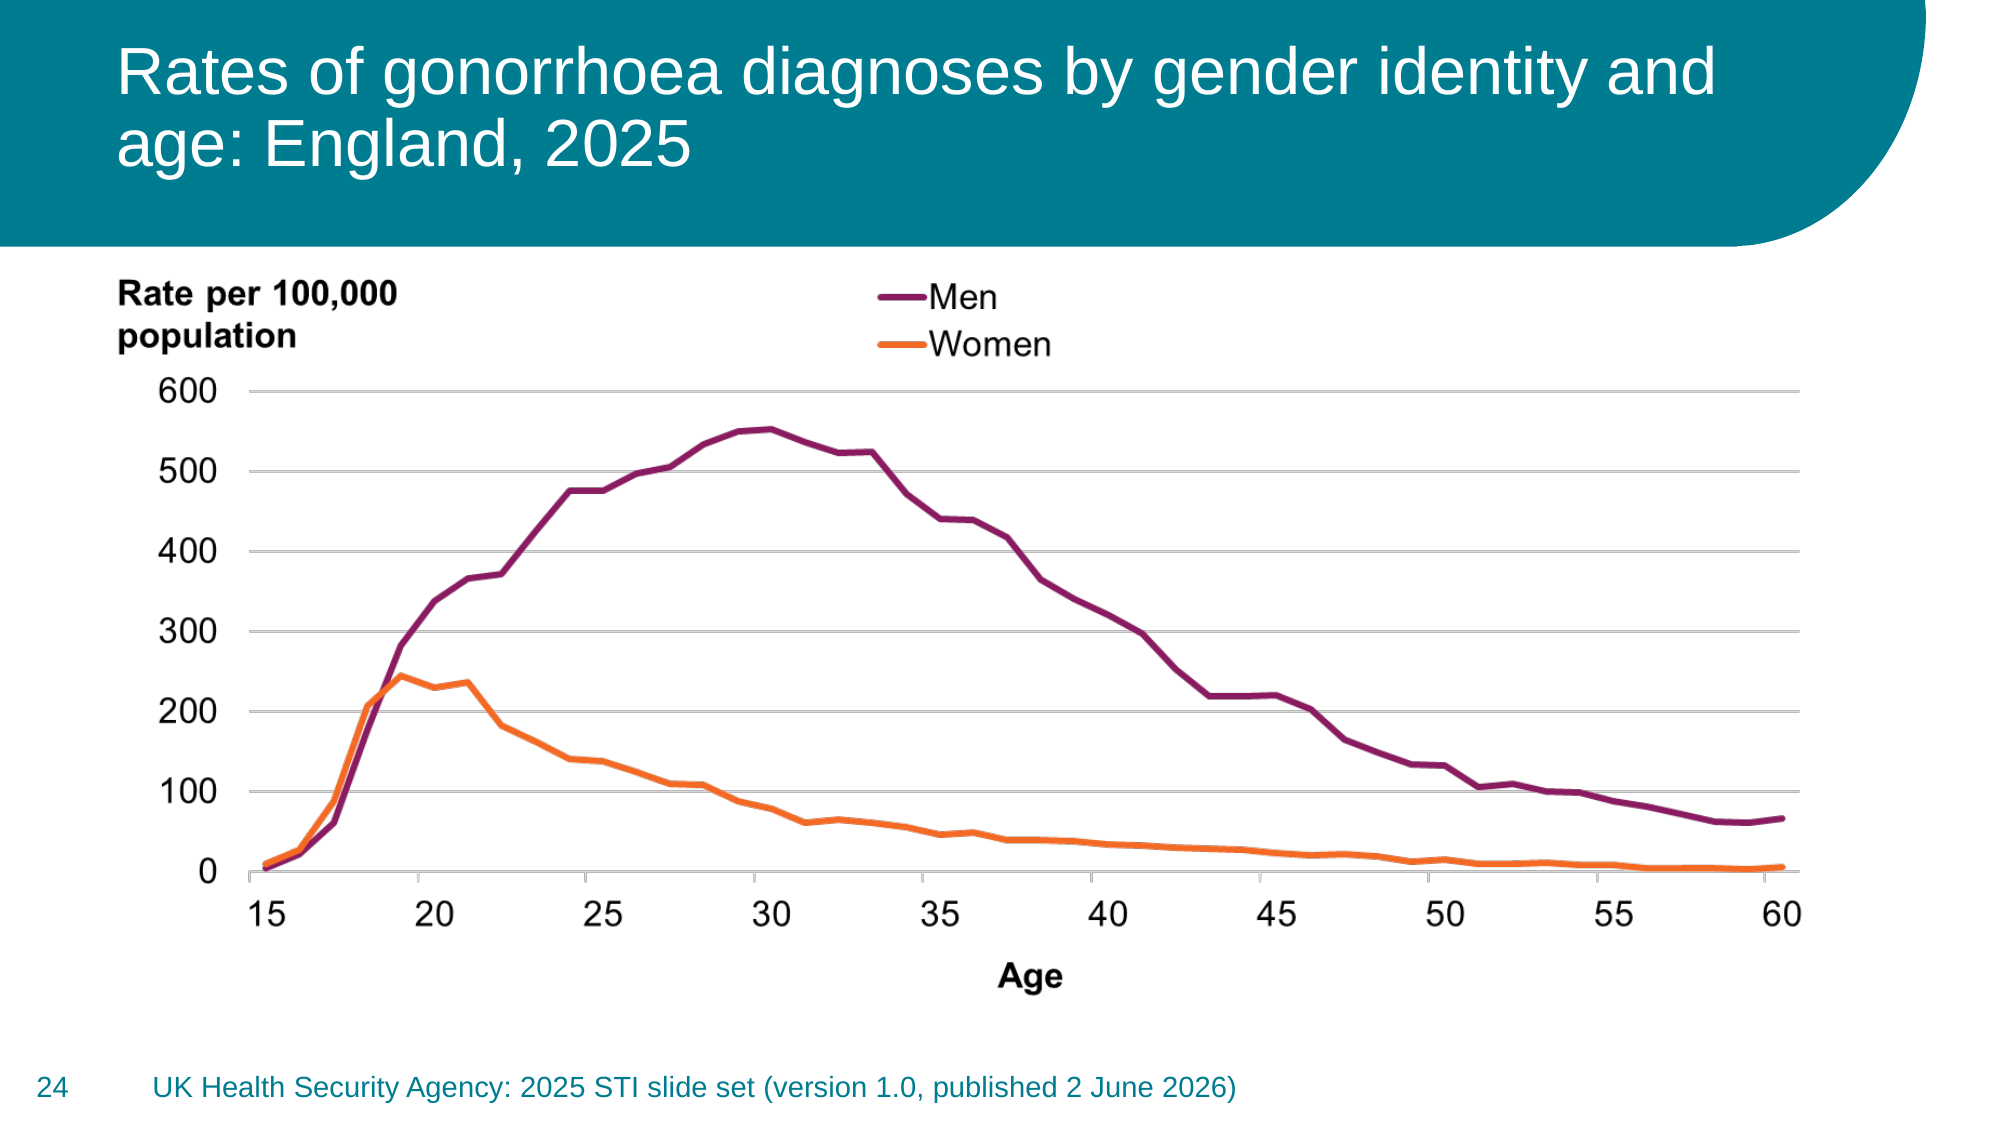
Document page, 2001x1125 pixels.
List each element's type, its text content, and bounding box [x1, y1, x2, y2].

text_box UK Health Security Agency: 2025 STI slide set (version 1.0, published 2 June 2026) [137, 1056, 1780, 1116]
picture [109, 268, 1821, 1012]
text_box [21, 1056, 120, 1117]
title Rates of gonorrhoea diagnoses by gender identity and age: England, 2025 [101, 29, 1747, 189]
